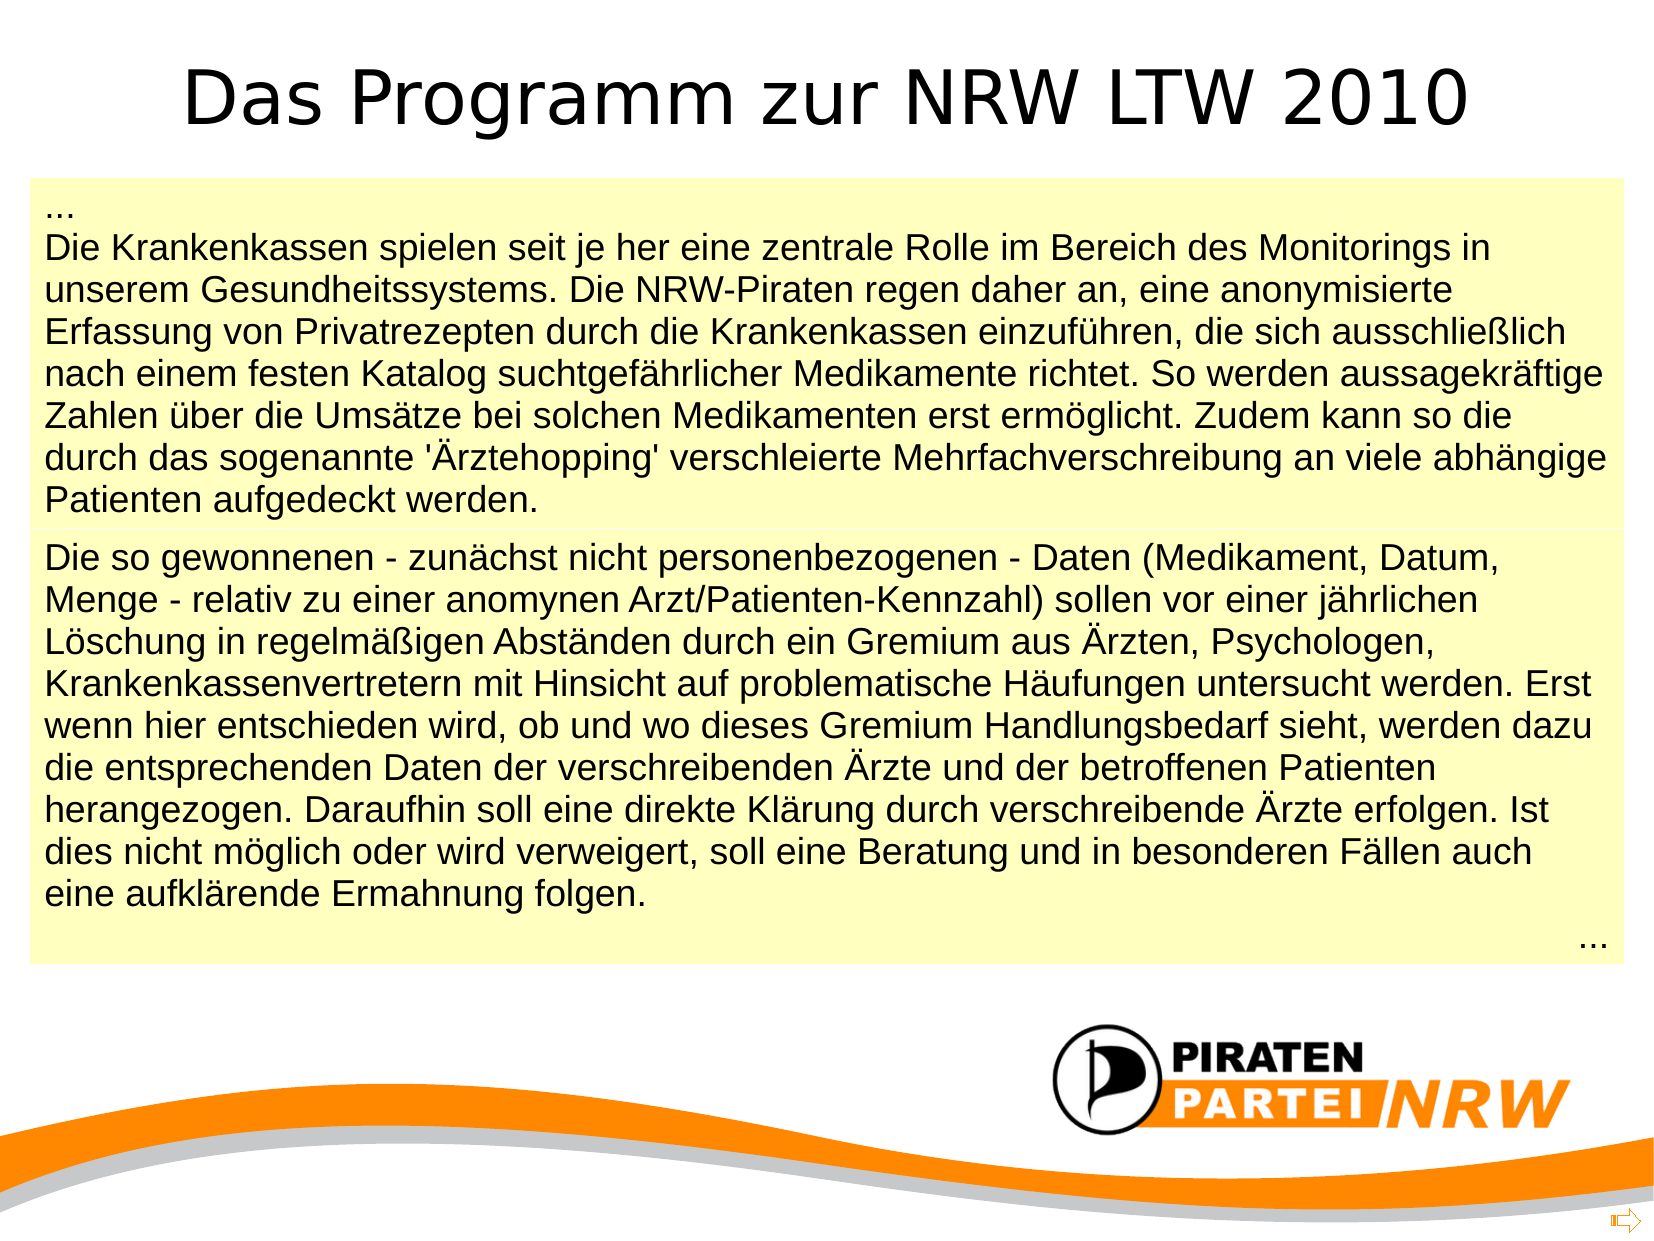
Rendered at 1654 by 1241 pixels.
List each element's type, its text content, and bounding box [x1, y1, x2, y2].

title Das Programm zur NRW LTW 2010 [82, 54, 1571, 143]
picture [1045, 1021, 1579, 1140]
table_header ... Die Krankenkassen spielen seit je her eine zentrale Rolle im Bereich des Monitorings in unserem Gesundheitssystems. Die NRW-Piraten regen daher an, eine anonymisierte Erfassung von Privatrezepten durch die Krankenkassen einzuführen, die sich ausschließlich nach einem festen Katalog suchtgefährlicher Medikamente richtet. So werden aussagekräftige Zahlen über die Umsätze bei solchen Medikamenten erst ermöglicht. Zudem kann so die durch das sogenannte 'Ärztehopping' verschleierte Mehrfachverschreibung an viele abhängige Patienten aufgedeckt werden. [30, 178, 1624, 528]
table_cell Die so gewonnenen - zunächst nicht personenbezogenen - Daten (Medikament, Datum, Menge - relativ zu einer anomynen Arzt/Patienten-Kennzahl) sollen vor einer jährlichen Löschung in regelmäßigen Abständen durch ein Gremium aus Ärzten, Psychologen, Krankenkassenvertretern mit Hinsicht auf problematische Häufungen untersucht werden. Erst wenn hier entschieden wird, ob und wo dieses Gremium Handlungsbedarf sieht, werden dazu die entsprechenden Daten der verschreibenden Ärzte und der betroffenen Patienten herangezogen. Daraufhin soll eine direkte Klärung durch verschreibende Ärzte erfolgen. Ist dies nicht möglich oder wird verweigert, soll eine Beratung und in besonderen Fällen auch eine aufklärende Ermahnung folgen. ... [30, 529, 1624, 964]
